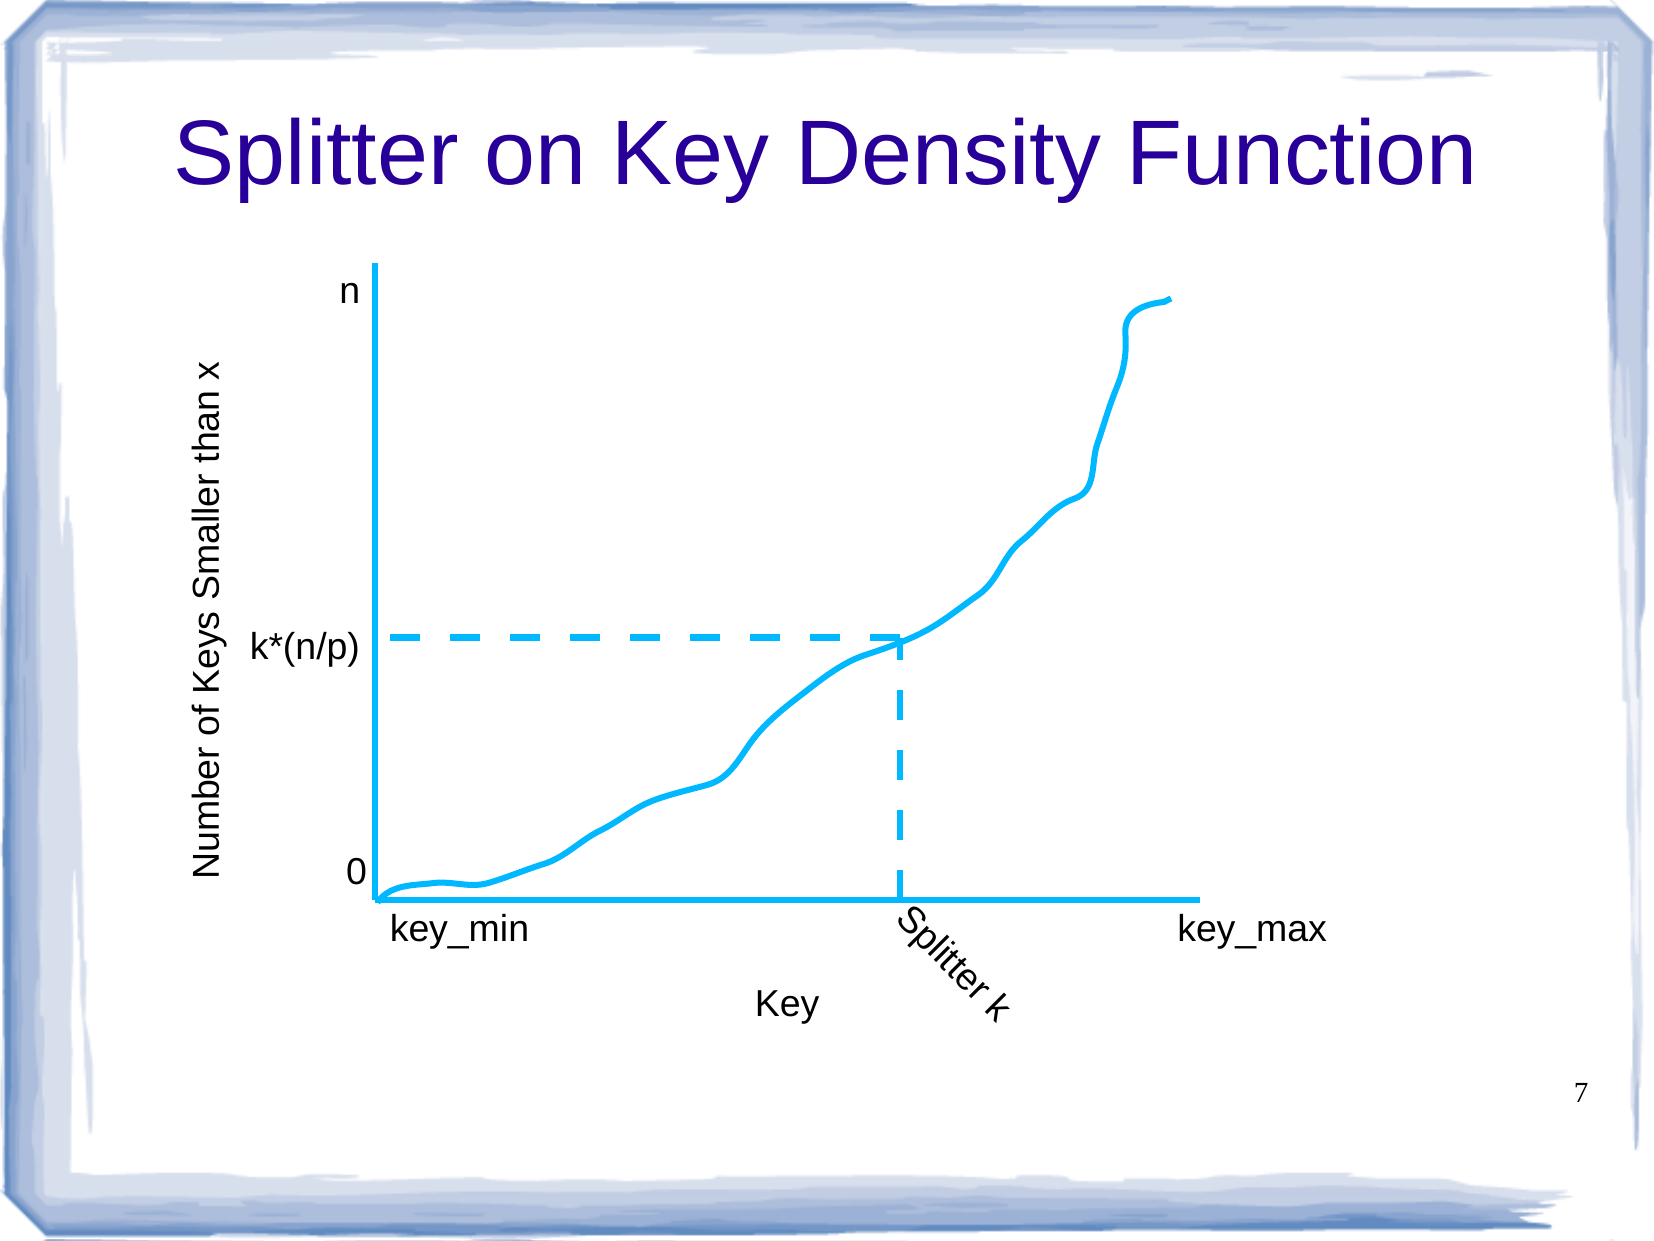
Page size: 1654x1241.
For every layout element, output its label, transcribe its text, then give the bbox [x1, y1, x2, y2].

text_box 0 [300, 843, 413, 1013]
text_box k*(n/p) [235, 618, 376, 676]
text_box n [324, 262, 376, 320]
text_box Number of Keys Smaller than x [177, 346, 235, 895]
picture [0, 0, 1654, 1241]
text_box key_min [413, 900, 544, 957]
text_box Splitter k [862, 881, 1069, 1088]
text_box Key [739, 975, 835, 1032]
title Splitter on Key Density Function [82, 49, 1571, 257]
text_box key_max [1162, 900, 1363, 957]
